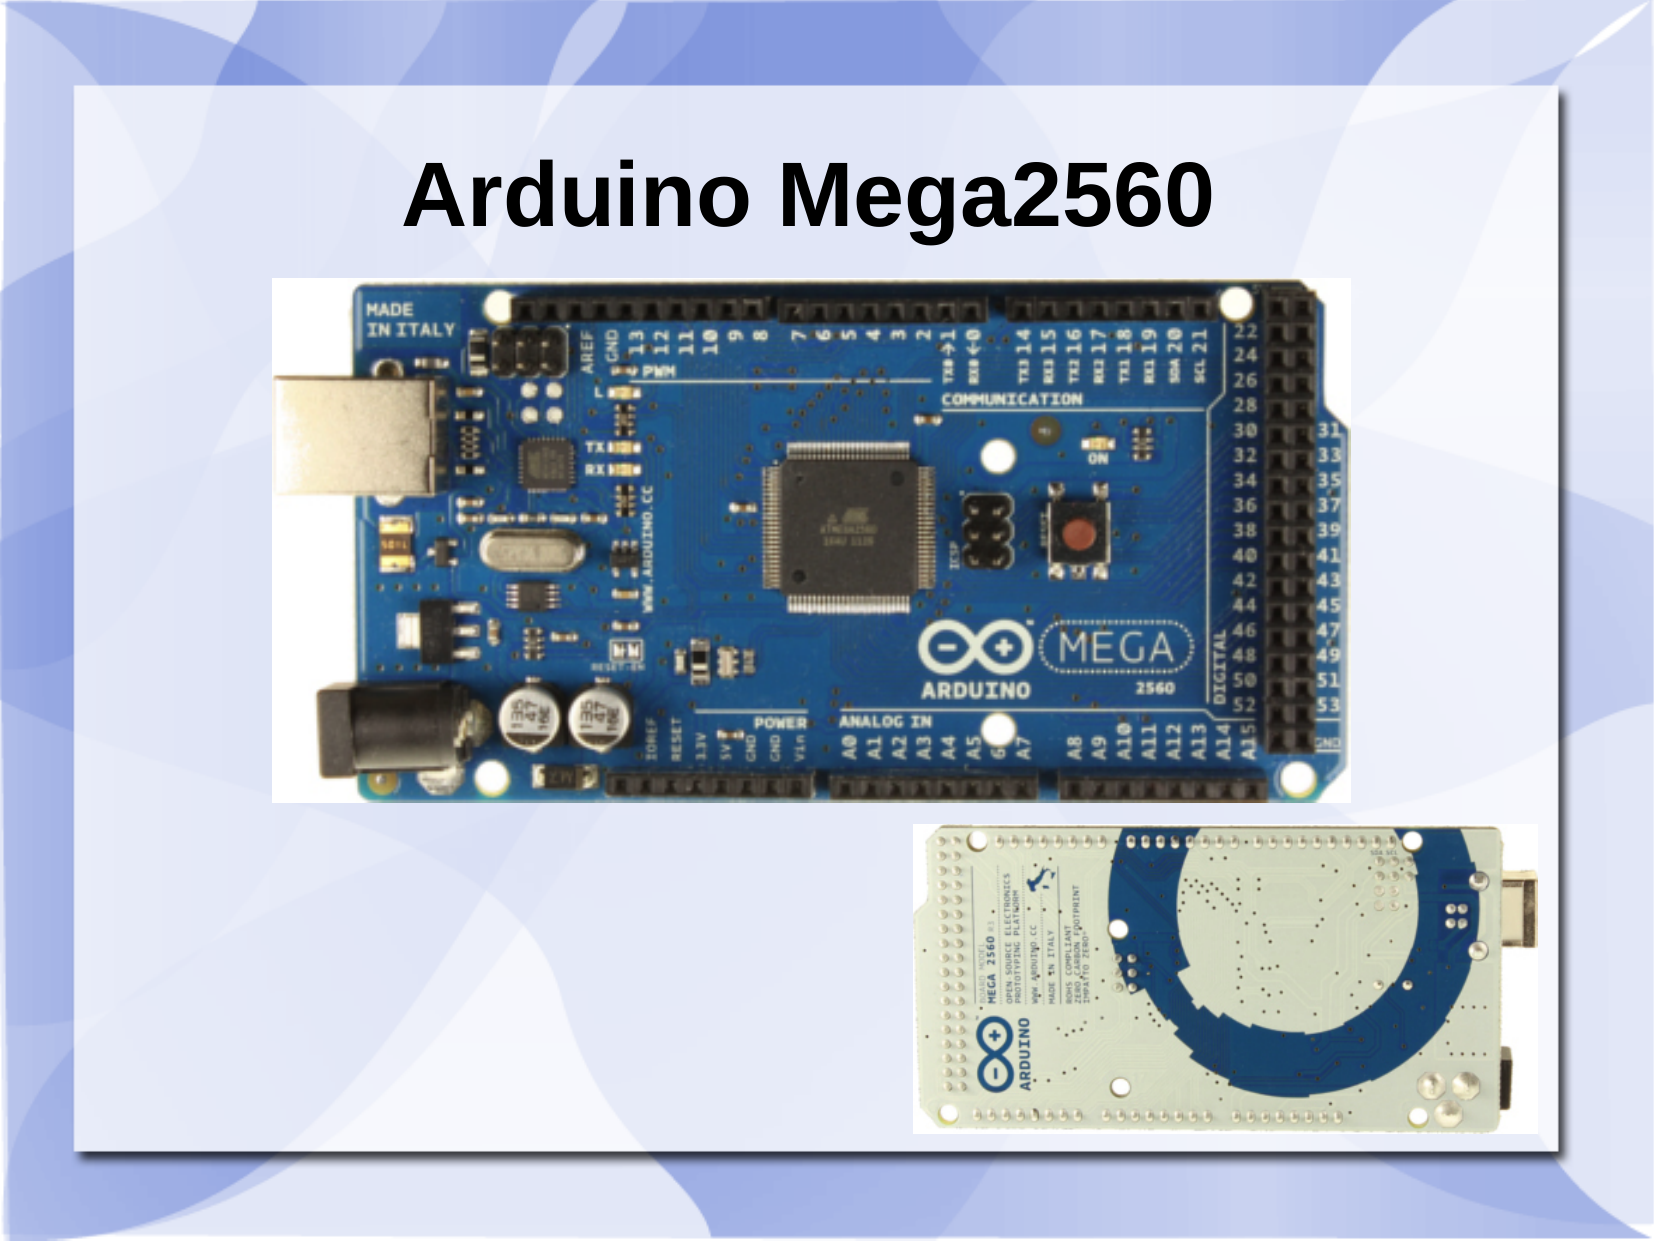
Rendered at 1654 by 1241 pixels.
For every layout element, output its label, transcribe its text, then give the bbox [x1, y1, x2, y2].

title Arduino Mega2560 [82, 90, 1536, 298]
picture [0, 0, 1654, 1241]
